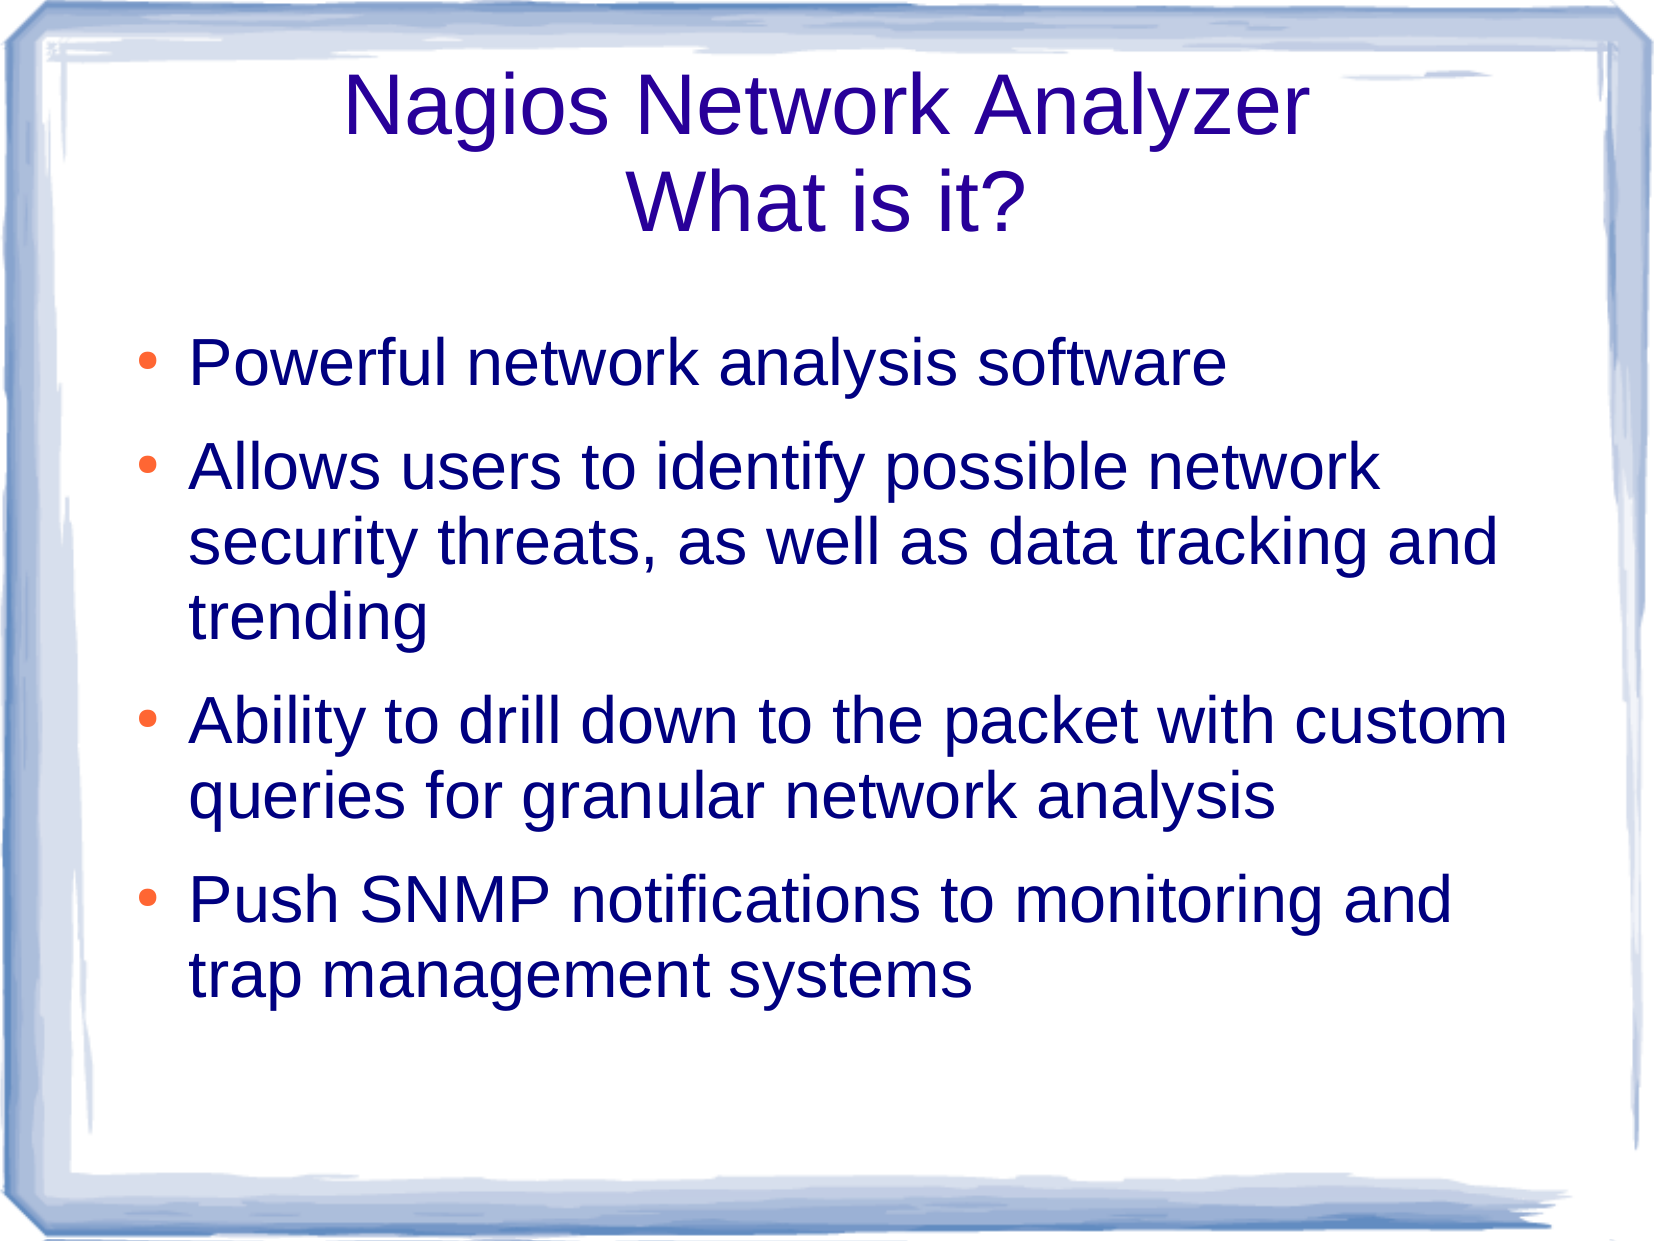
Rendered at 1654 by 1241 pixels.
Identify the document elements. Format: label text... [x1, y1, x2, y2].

picture [0, 0, 1654, 1241]
list Powerful network analysis software Allows users to identify possible network security threats, as well as data tracking and trending Ability to drill down to the packet with custom queries for granular network analysis Push SNMP notifications to monitoring and trap management systems [118, 324, 1571, 1116]
title Nagios Network Analyzer What is it? [82, 49, 1571, 257]
